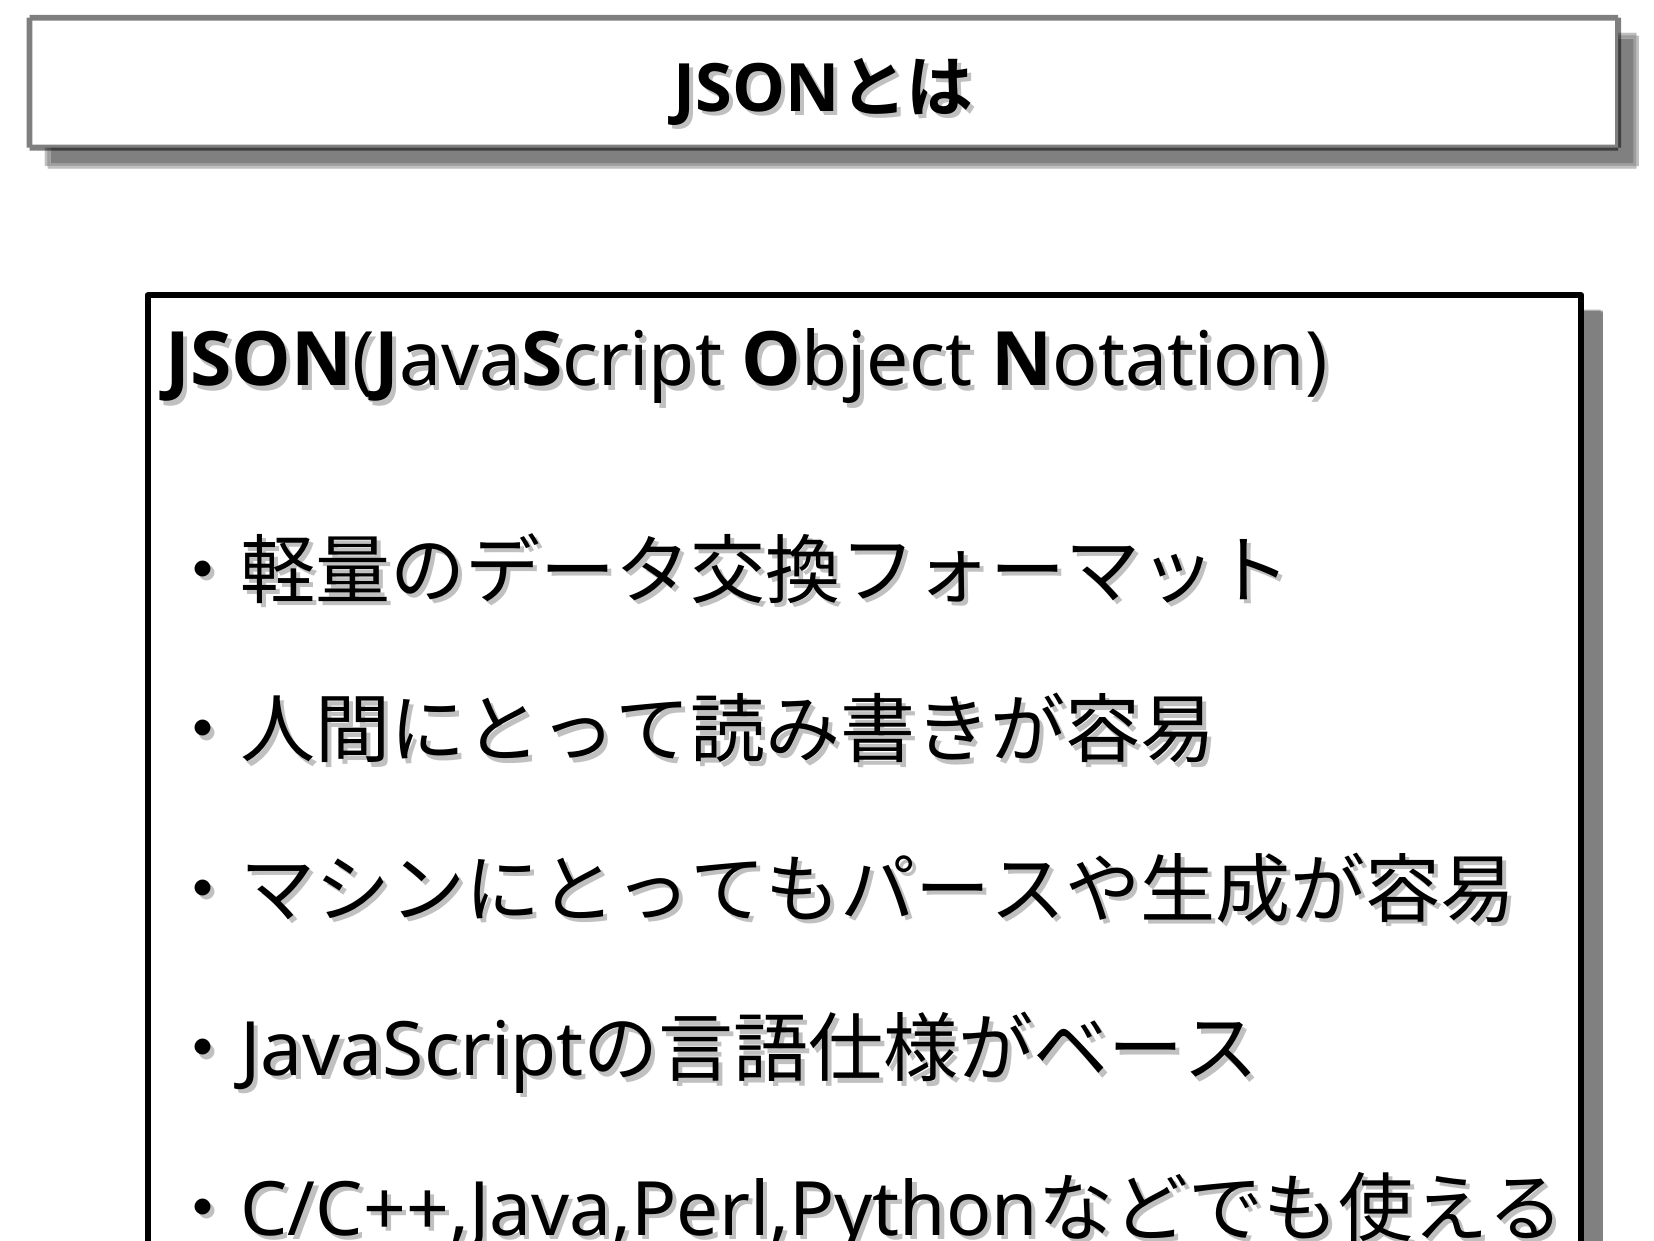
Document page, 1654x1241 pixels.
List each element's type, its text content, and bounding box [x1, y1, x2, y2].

text_box JSONとは [29, 17, 1619, 148]
text_box JSON(JavaScript Object Notation) ・軽量のデータ交換フォーマット ・人間にとって読み書きが容易 ・マシンにとってもパースや生成が容易 ・JavaScriptの言語仕様がベース ・C/C++,Java,Perl,Pythonなどでも使える [147, 295, 1506, 1043]
